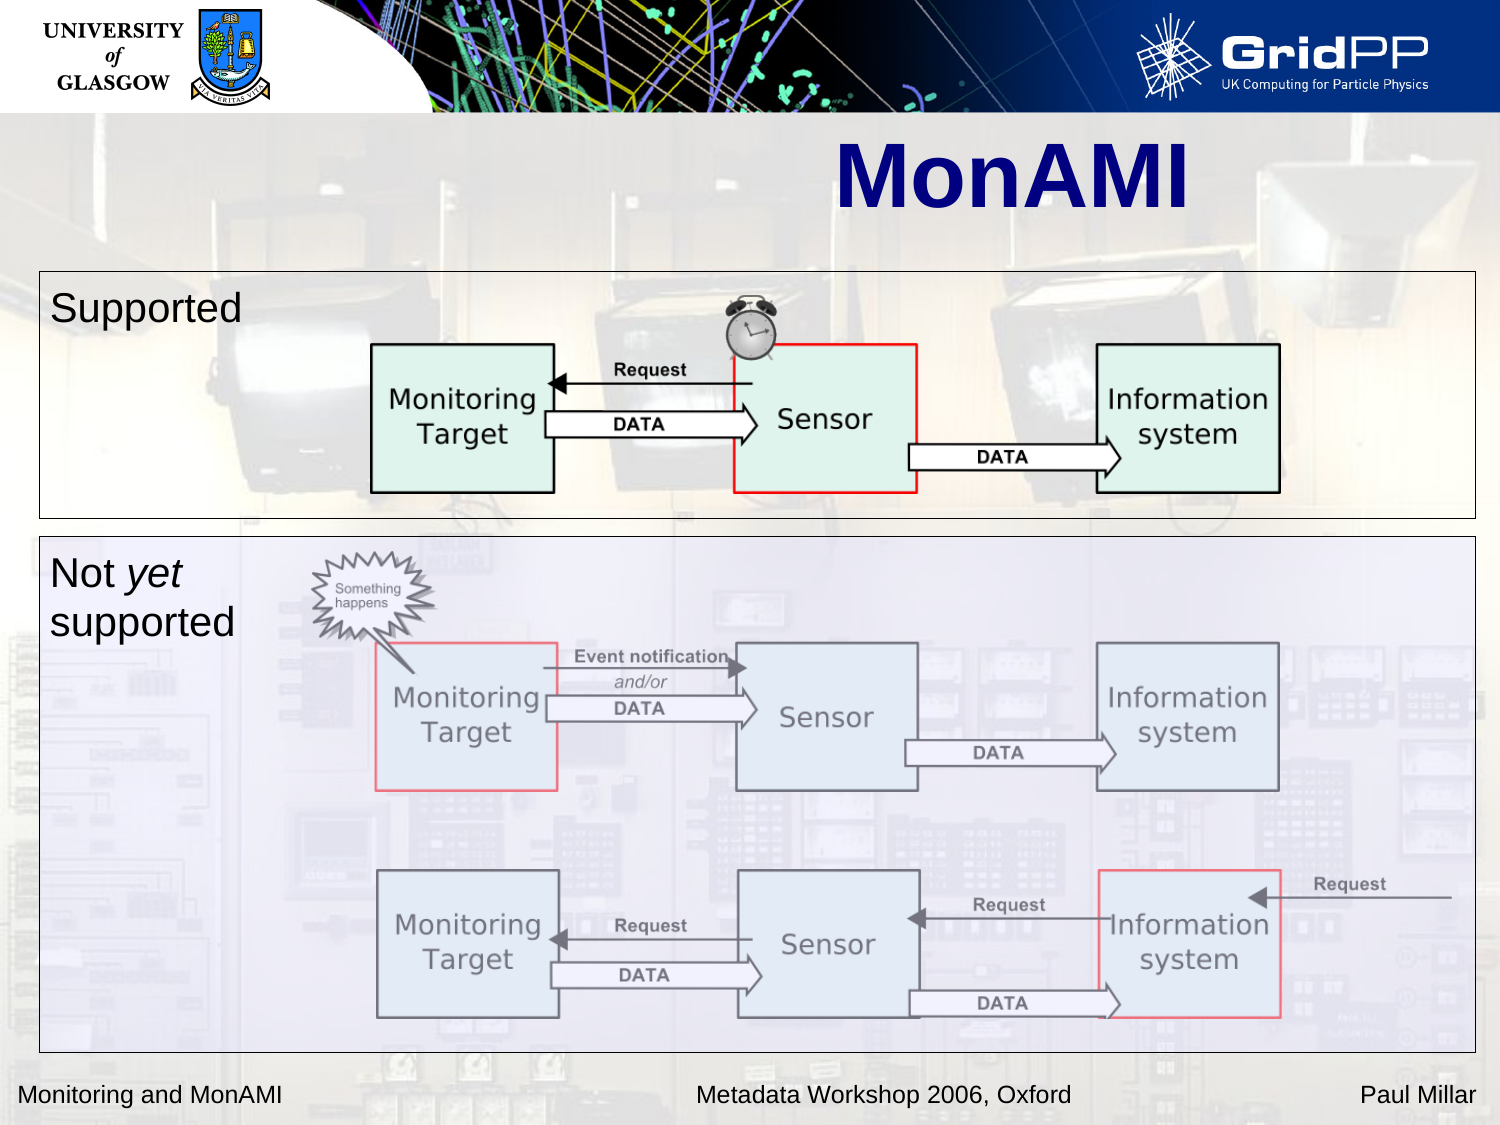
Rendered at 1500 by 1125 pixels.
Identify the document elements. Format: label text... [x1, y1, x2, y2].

picture [0, 0, 1500, 1125]
text_box Not yet supported [49, 547, 236, 644]
title MonAMI [568, 127, 1457, 230]
text_box Supported [49, 282, 243, 329]
text_box [39, 536, 1476, 1053]
